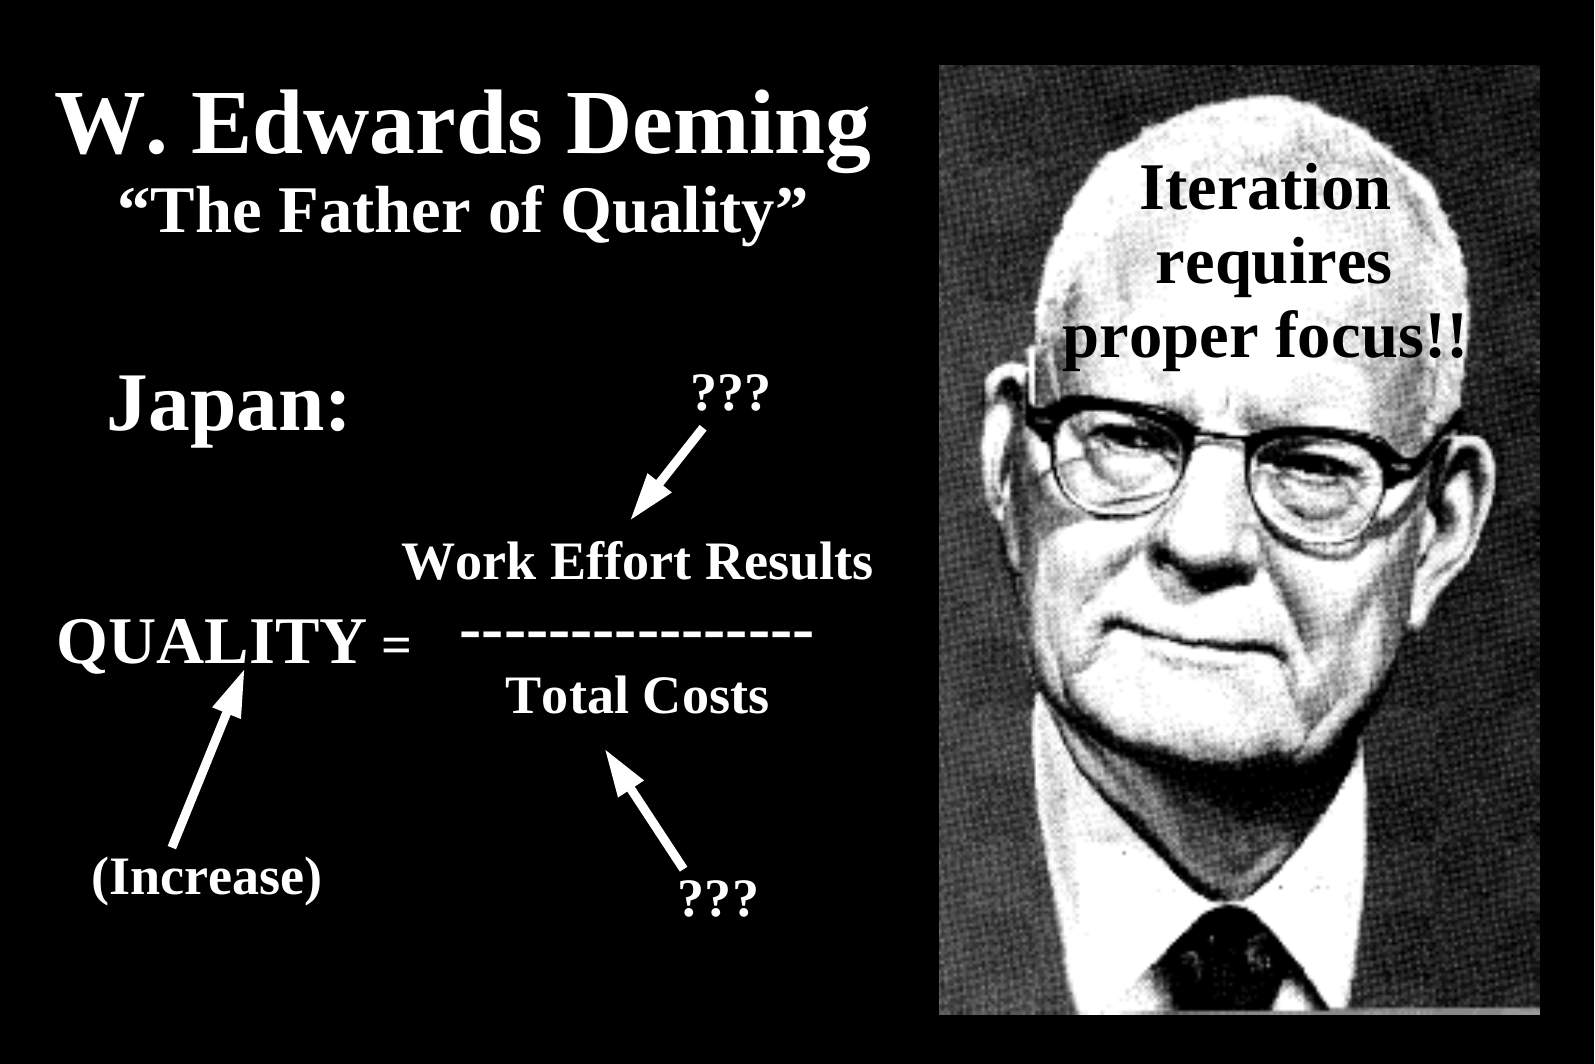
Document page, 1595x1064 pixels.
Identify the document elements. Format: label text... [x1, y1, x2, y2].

text_box ??? [664, 361, 798, 424]
text_box ??? [587, 867, 850, 930]
picture [939, 65, 1540, 1015]
text_box (Increase) [53, 846, 362, 908]
text_box QUALITY = [54, 603, 396, 688]
text_box Iteration requires proper focus!! [1058, 150, 1474, 373]
text_box Work Effort Results ---------------- Total Costs [396, 531, 879, 728]
text_box W. Edwards Deming “The Father of Quality” [54, 71, 893, 282]
text_box Japan: [88, 356, 372, 449]
